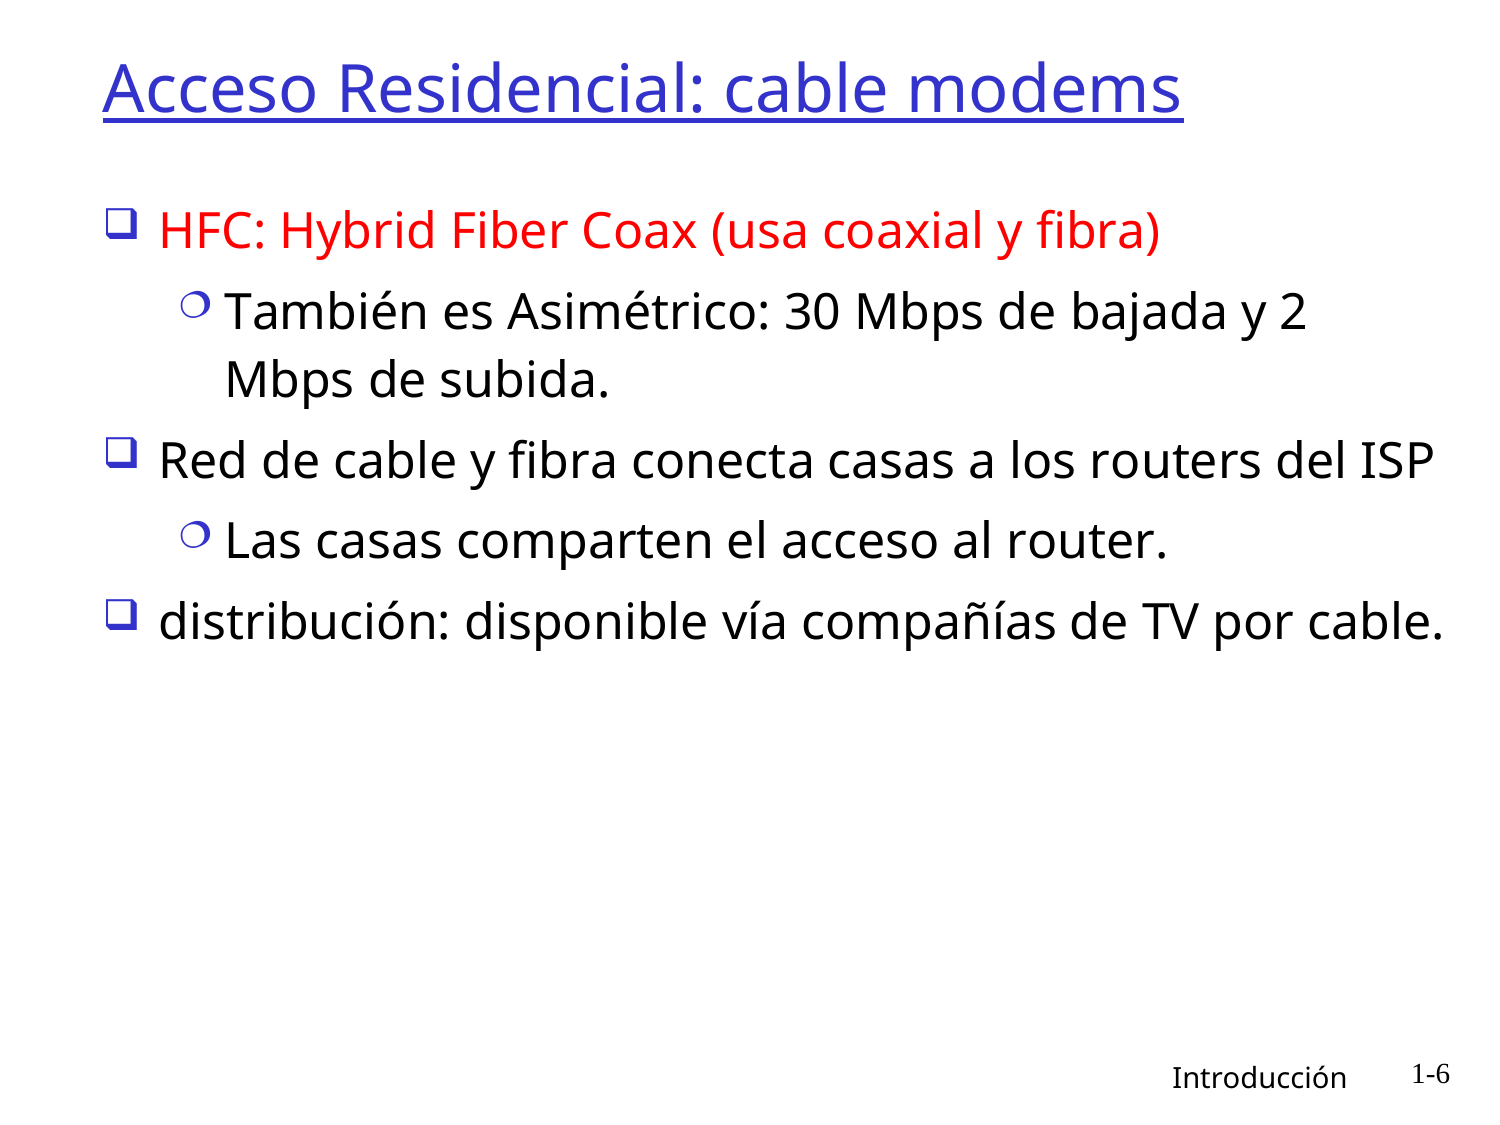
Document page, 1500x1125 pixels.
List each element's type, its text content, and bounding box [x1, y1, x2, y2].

title Acceso Residencial: cable modems [87, 23, 1463, 150]
list HFC: Hybrid Fiber Coax (usa coaxial y fibra) También es Asimétrico: 30 Mbps de bajada y 2 Mbps de subida. Red de cable y fibra conecta casas a los routers del ISP Las casas comparten el acceso al router. distribución: disponible vía compañías de TV por cable. [87, 187, 1463, 1021]
